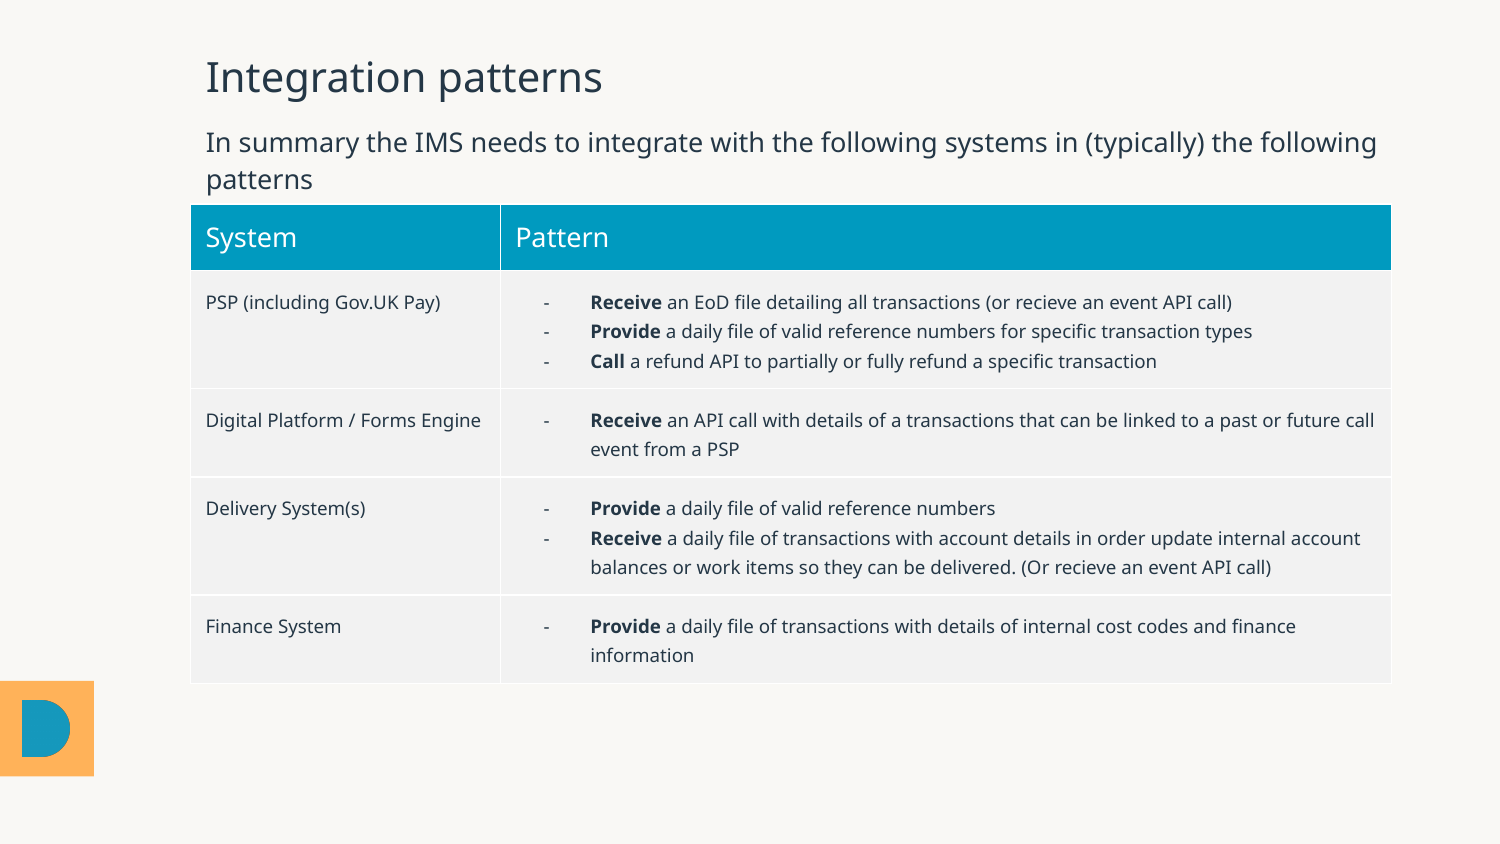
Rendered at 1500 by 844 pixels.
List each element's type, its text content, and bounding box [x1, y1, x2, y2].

table_cell Receive an API call with details of a transactions that can be linked to a past or future call event from a PSP [501, 389, 1391, 476]
table_cell PSP (including Gov.UK Pay) [191, 271, 500, 388]
list In summary the IMS needs to integrate with the following systems in (typically) the following patterns [190, 105, 1424, 188]
table_cell Finance System [191, 596, 500, 683]
table_header Pattern [501, 205, 1391, 270]
table_cell Provide a daily file of transactions with details of internal cost codes and finance information [501, 596, 1391, 683]
table_header System [191, 205, 500, 270]
title Integration patterns [190, 26, 1284, 105]
table_cell Delivery System(s) [191, 478, 500, 594]
table_cell Digital Platform / Forms Engine [191, 389, 500, 476]
picture [22, 700, 70, 757]
table_cell Provide a daily file of valid reference numbers Receive a daily file of transactions with account details in order update internal account balances or work items so they can be delivered. (Or recieve an event API call) [501, 478, 1391, 594]
table_cell Receive an EoD file detailing all transactions (or recieve an event API call) Provide a daily file of valid reference numbers for specific transaction types Call a refund API to partially or fully refund a specific transaction [501, 271, 1391, 388]
